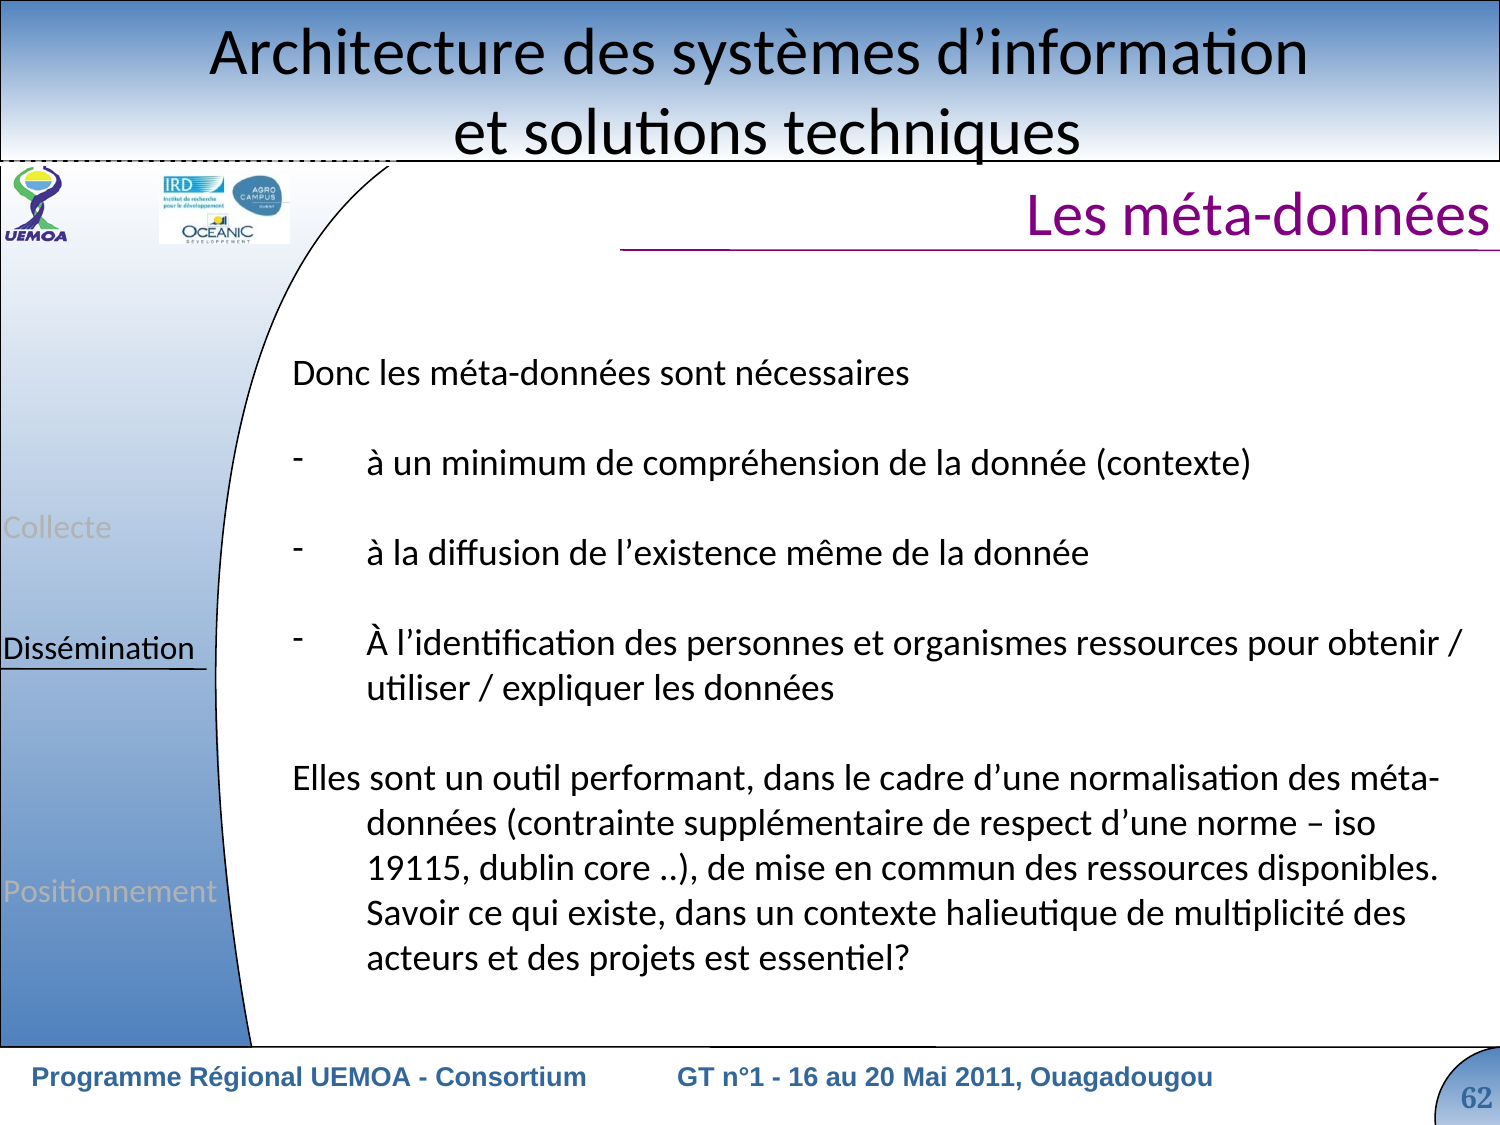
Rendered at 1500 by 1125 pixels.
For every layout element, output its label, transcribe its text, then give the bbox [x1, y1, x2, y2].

text_box Collecte Dissémination Positionnement [0, 497, 314, 1039]
picture [159, 173, 265, 244]
text_box Donc les méta-données sont nécessaires à un minimum de compréhension de la donnée (contexte) à la diffusion de l’existence même de la donnée À l’identification des personnes et organismes ressources pour obtenir / utiliser / expliquer les données Elles sont un outil performant, dans le cadre d’une normalisation des méta-données (contrainte supplémentaire de respect d’une norme – iso 19115, dublin core ..), de mise en commun des ressources disponibles. Savoir ce qui existe, dans un contexte halieutique de multiplicité des acteurs et des projets est essentiel? [277, 340, 1483, 987]
text_box Les méta-données [265, 165, 1500, 256]
picture [0, 166, 73, 244]
text_box Architecture des systèmes d’information et solutions techniques [53, 0, 1483, 161]
